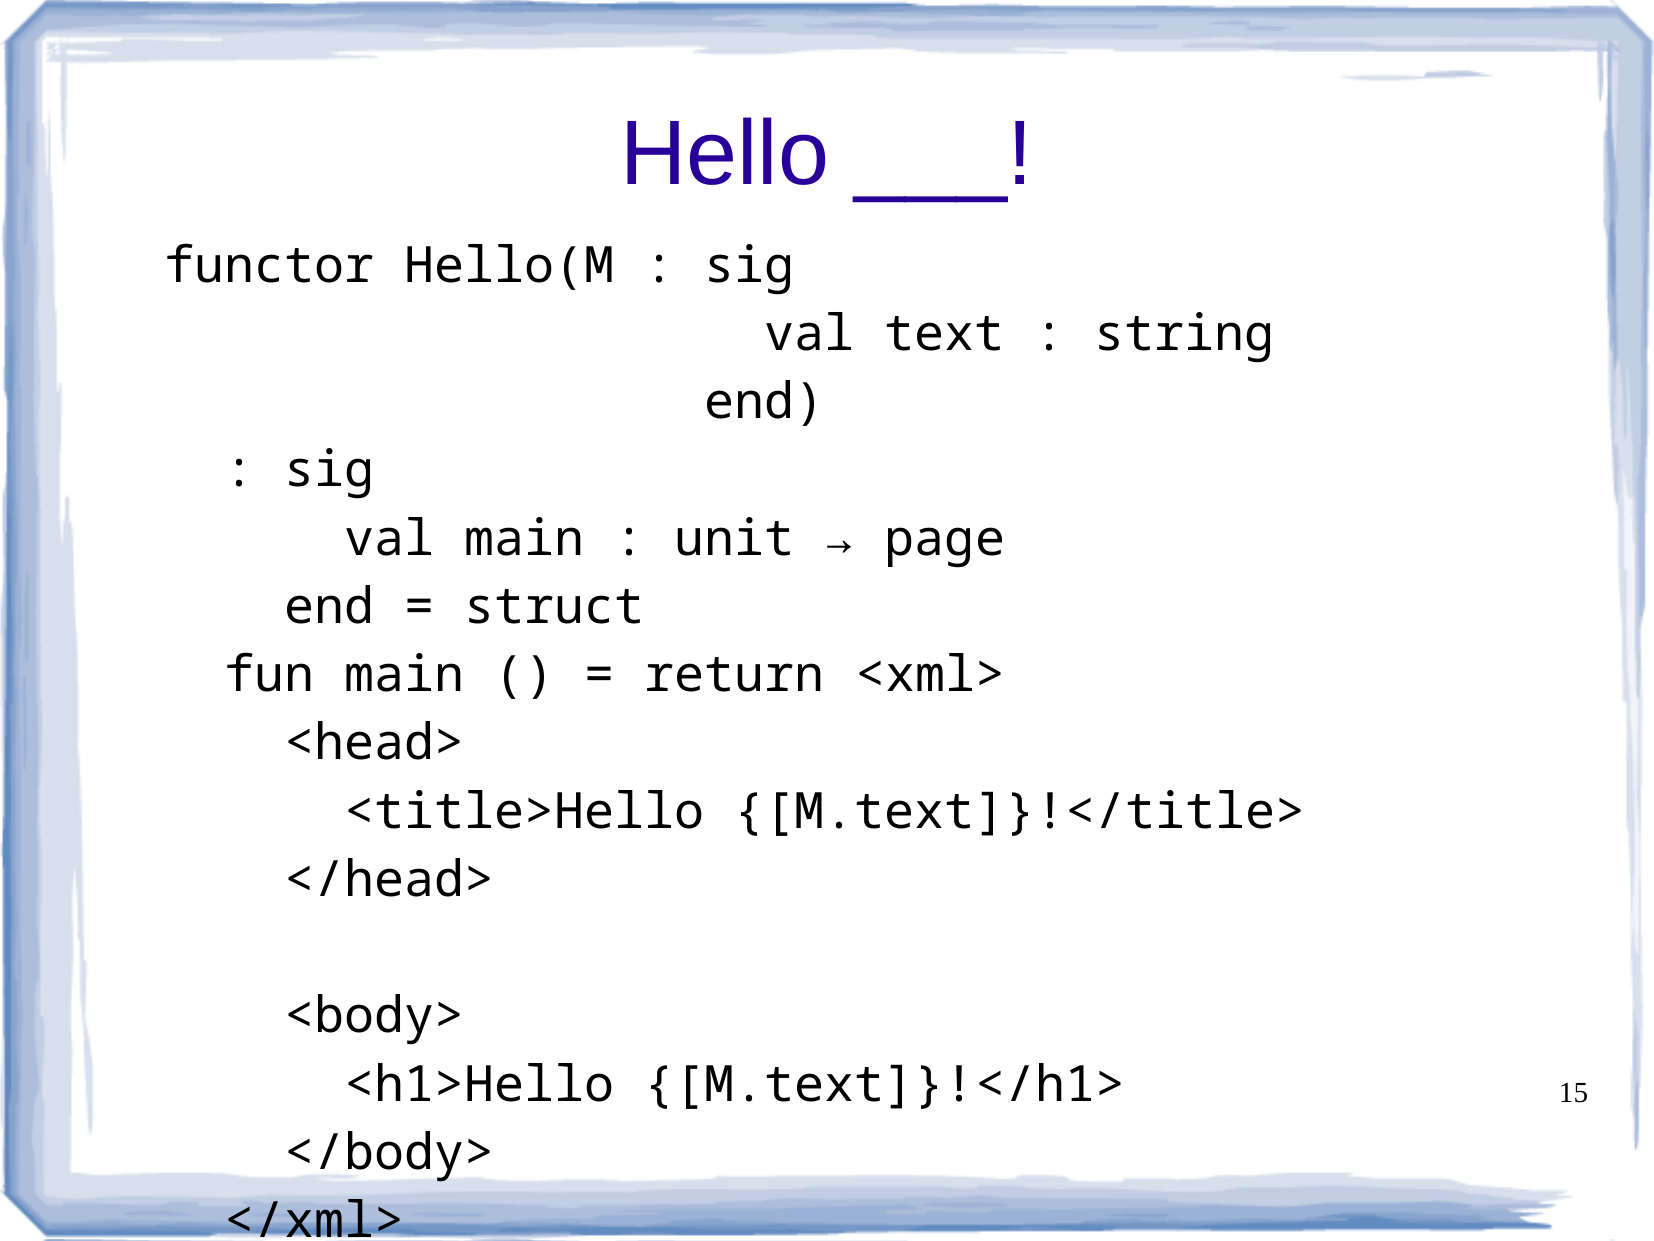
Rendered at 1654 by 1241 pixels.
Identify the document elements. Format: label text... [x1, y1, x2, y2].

title Hello ___! [82, 56, 1571, 250]
picture [0, 0, 1654, 1241]
text_box functor Hello(M : sig val text : string end) : sig val main : unit → page end = struct fun main () = return <xml> <head> <title>Hello {[M.text]}!</title> </head> <body> <h1>Hello {[M.text]}!</h1> </body> </xml> end [150, 221, 1501, 1164]
